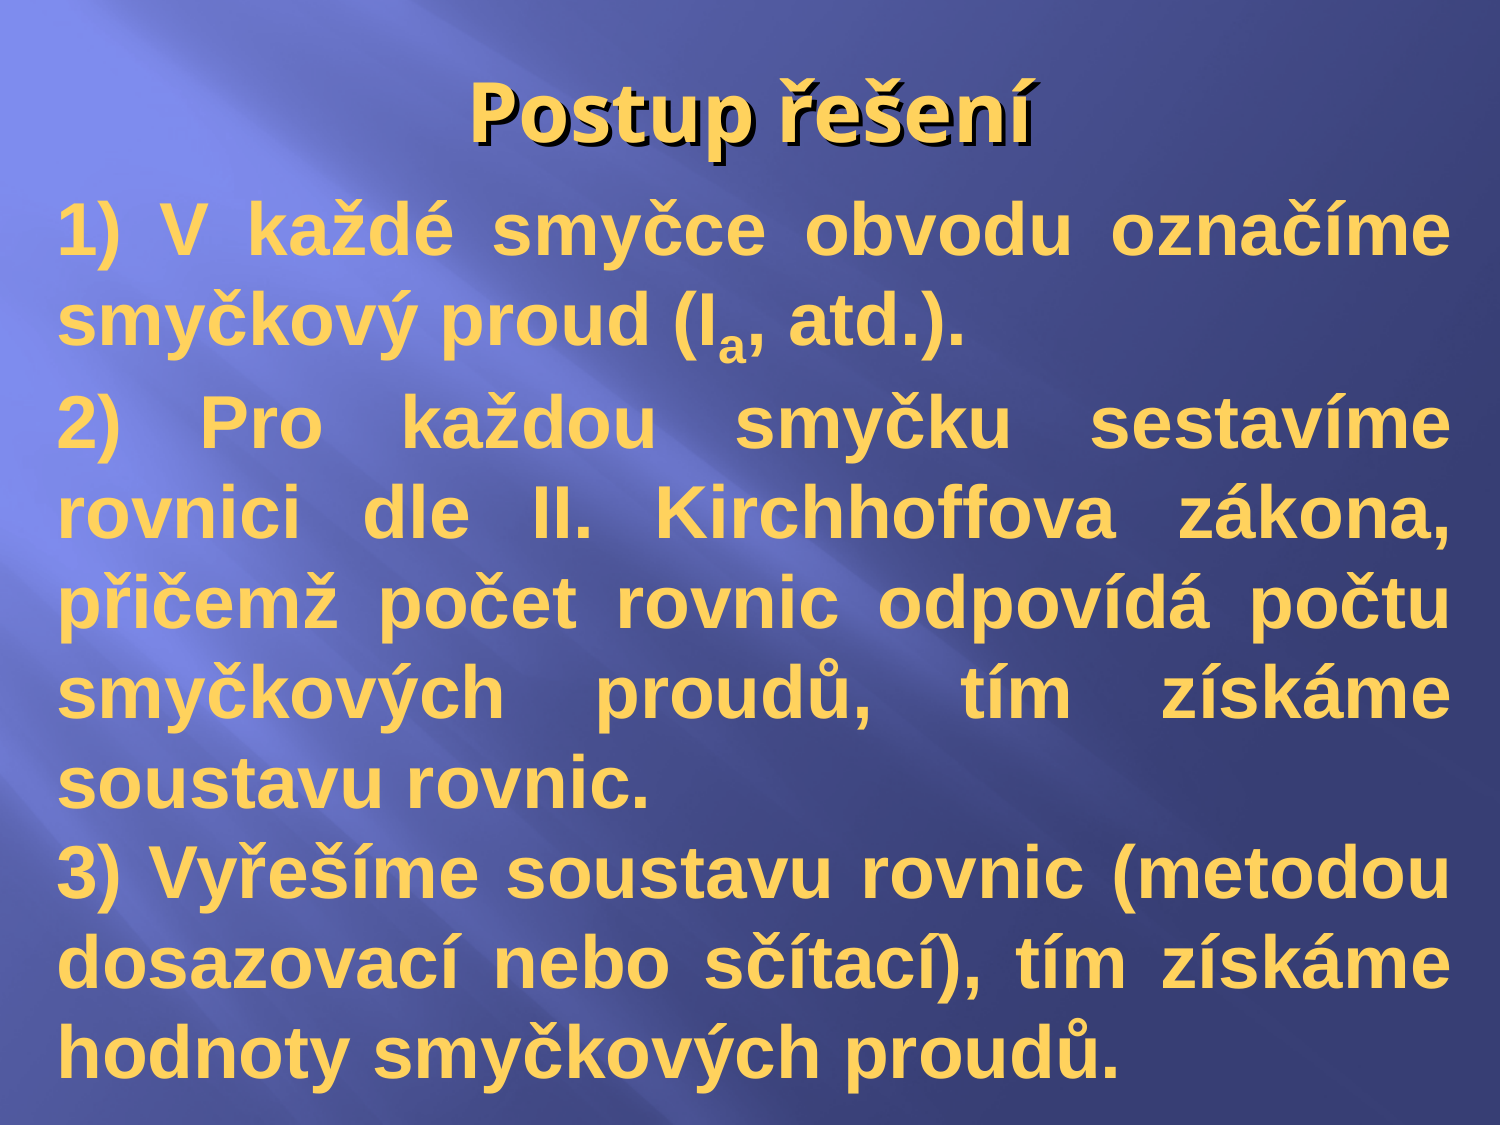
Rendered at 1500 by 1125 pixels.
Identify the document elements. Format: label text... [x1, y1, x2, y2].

text_box 1) V každé smyčce obvodu označíme smyčkový proud (Ia, atd.). 2) Pro každou smyčku sestavíme rovnici dle II. Kirchhoffova zákona, přičemž počet rovnic odpovídá počtu smyčkových proudů, tím získáme soustavu rovnic. 3) Vyřešíme soustavu rovnic (metodou dosazovací nebo sčítací), tím získáme hodnoty smyčkových proudů. [41, 172, 1471, 1071]
title Postup řešení [75, 45, 1426, 172]
